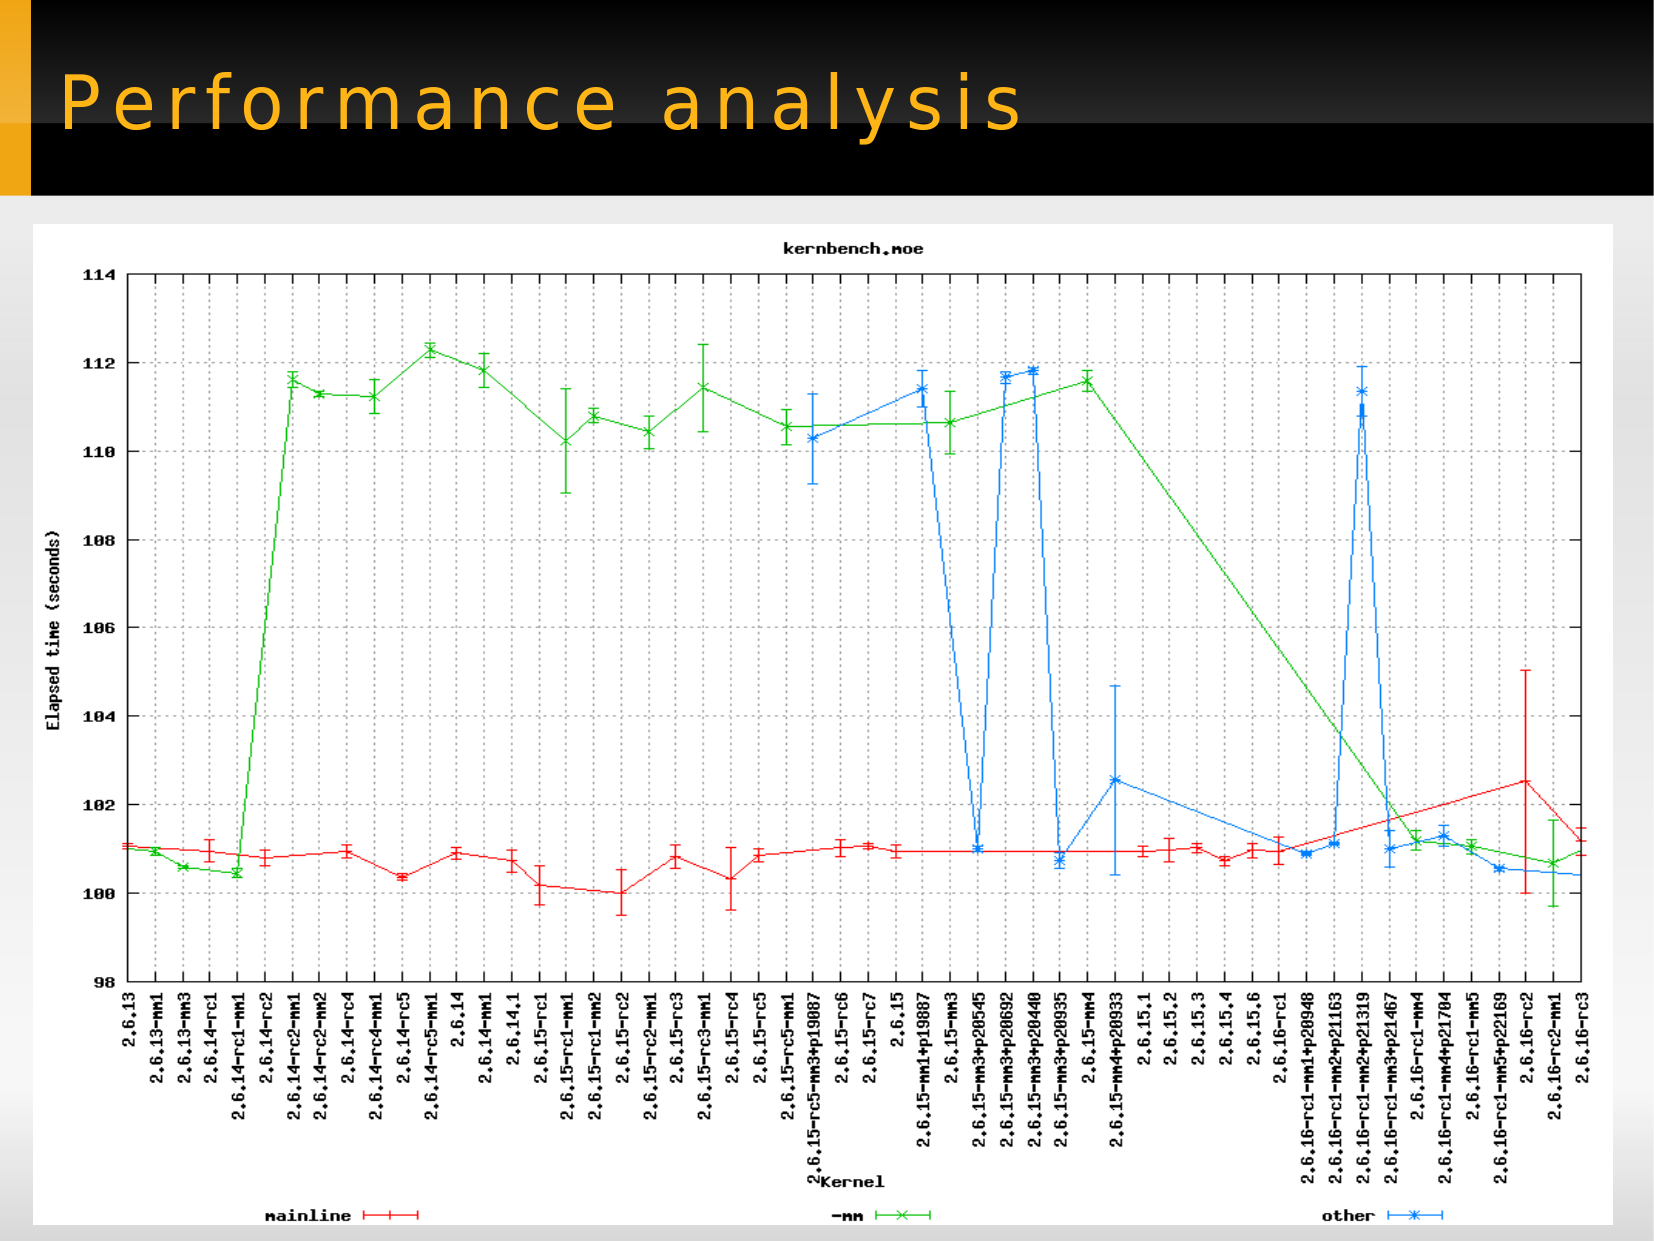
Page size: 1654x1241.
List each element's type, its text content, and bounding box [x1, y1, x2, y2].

picture [0, 0, 1654, 1241]
title Performance analysis [59, 29, 1270, 178]
